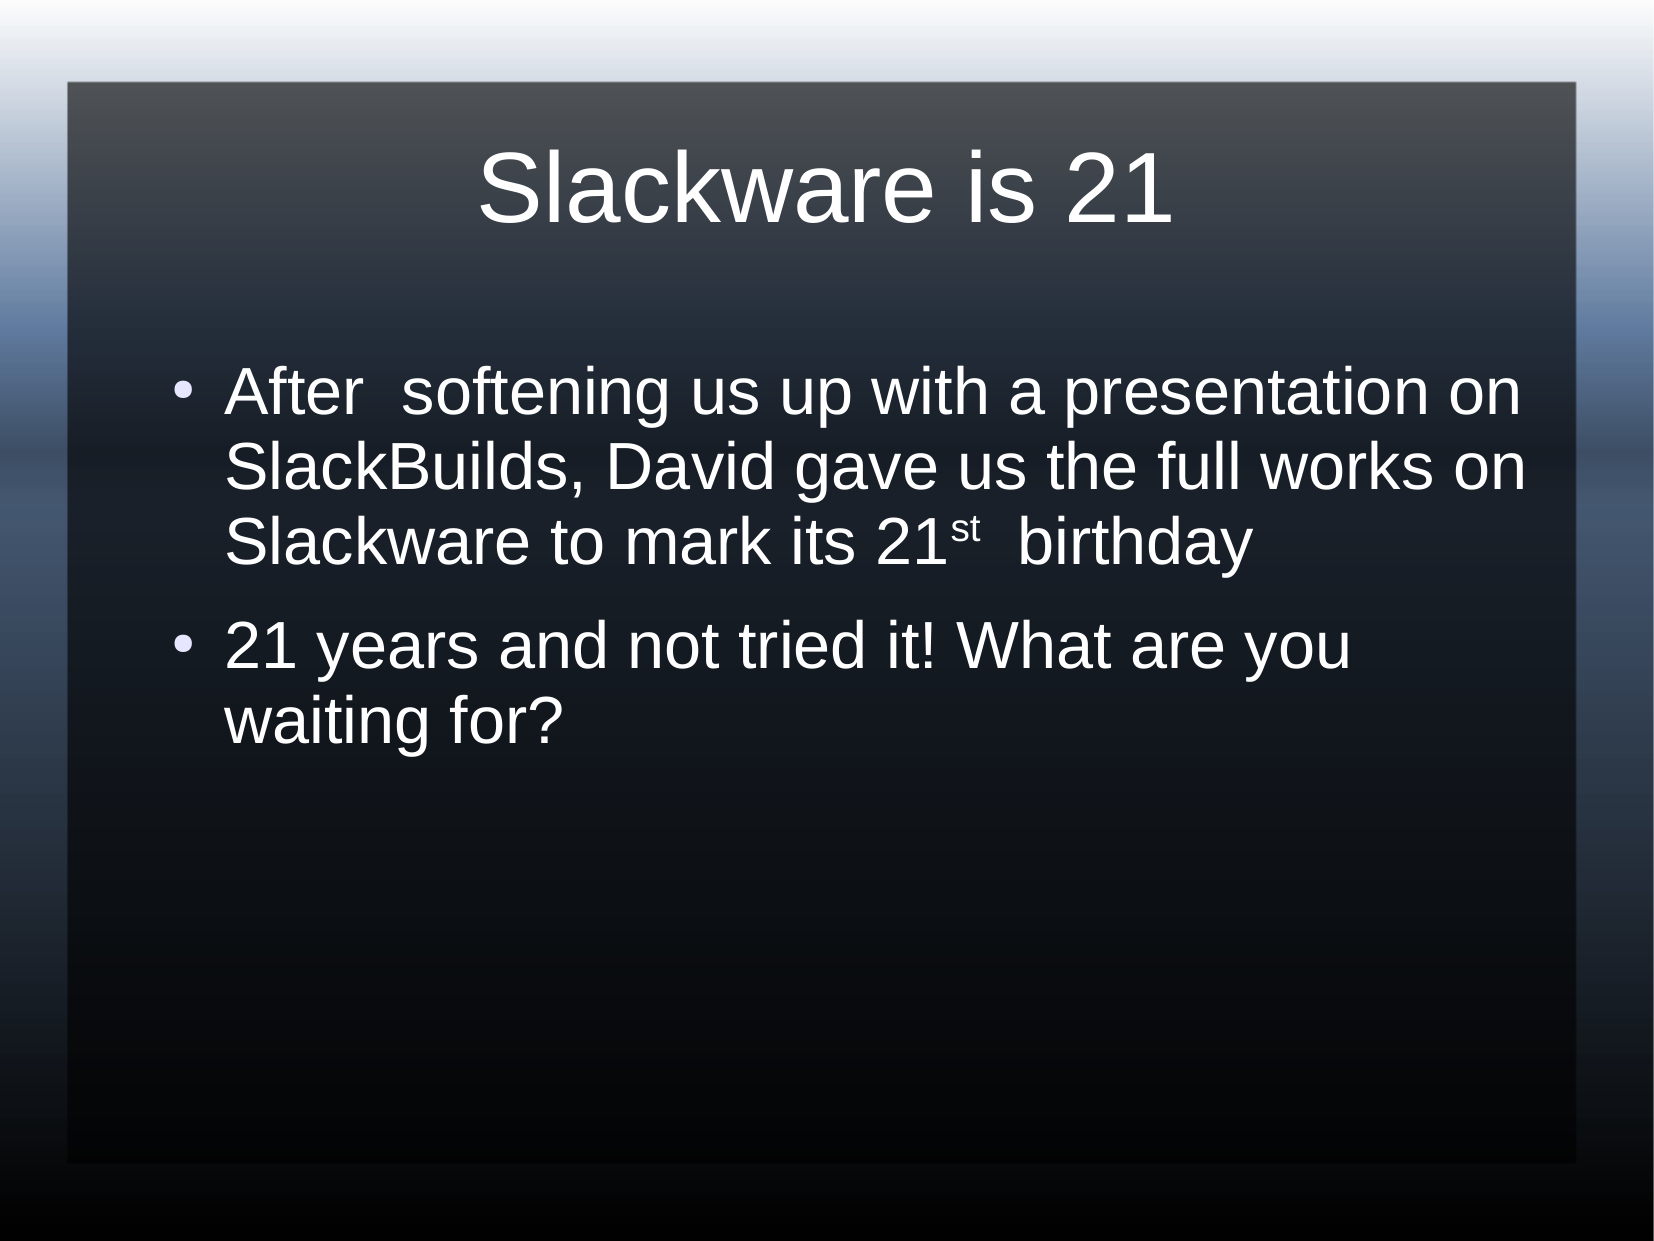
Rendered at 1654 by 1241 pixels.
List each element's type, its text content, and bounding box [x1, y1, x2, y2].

list After softening us up with a presentation on SlackBuilds, David gave us the full works on Slackware to mark its 21st birthday 21 years and not tried it! What are you waiting for? [82, 354, 1571, 1105]
title Slackware is 21 [82, 84, 1571, 292]
picture [0, 0, 1654, 1241]
